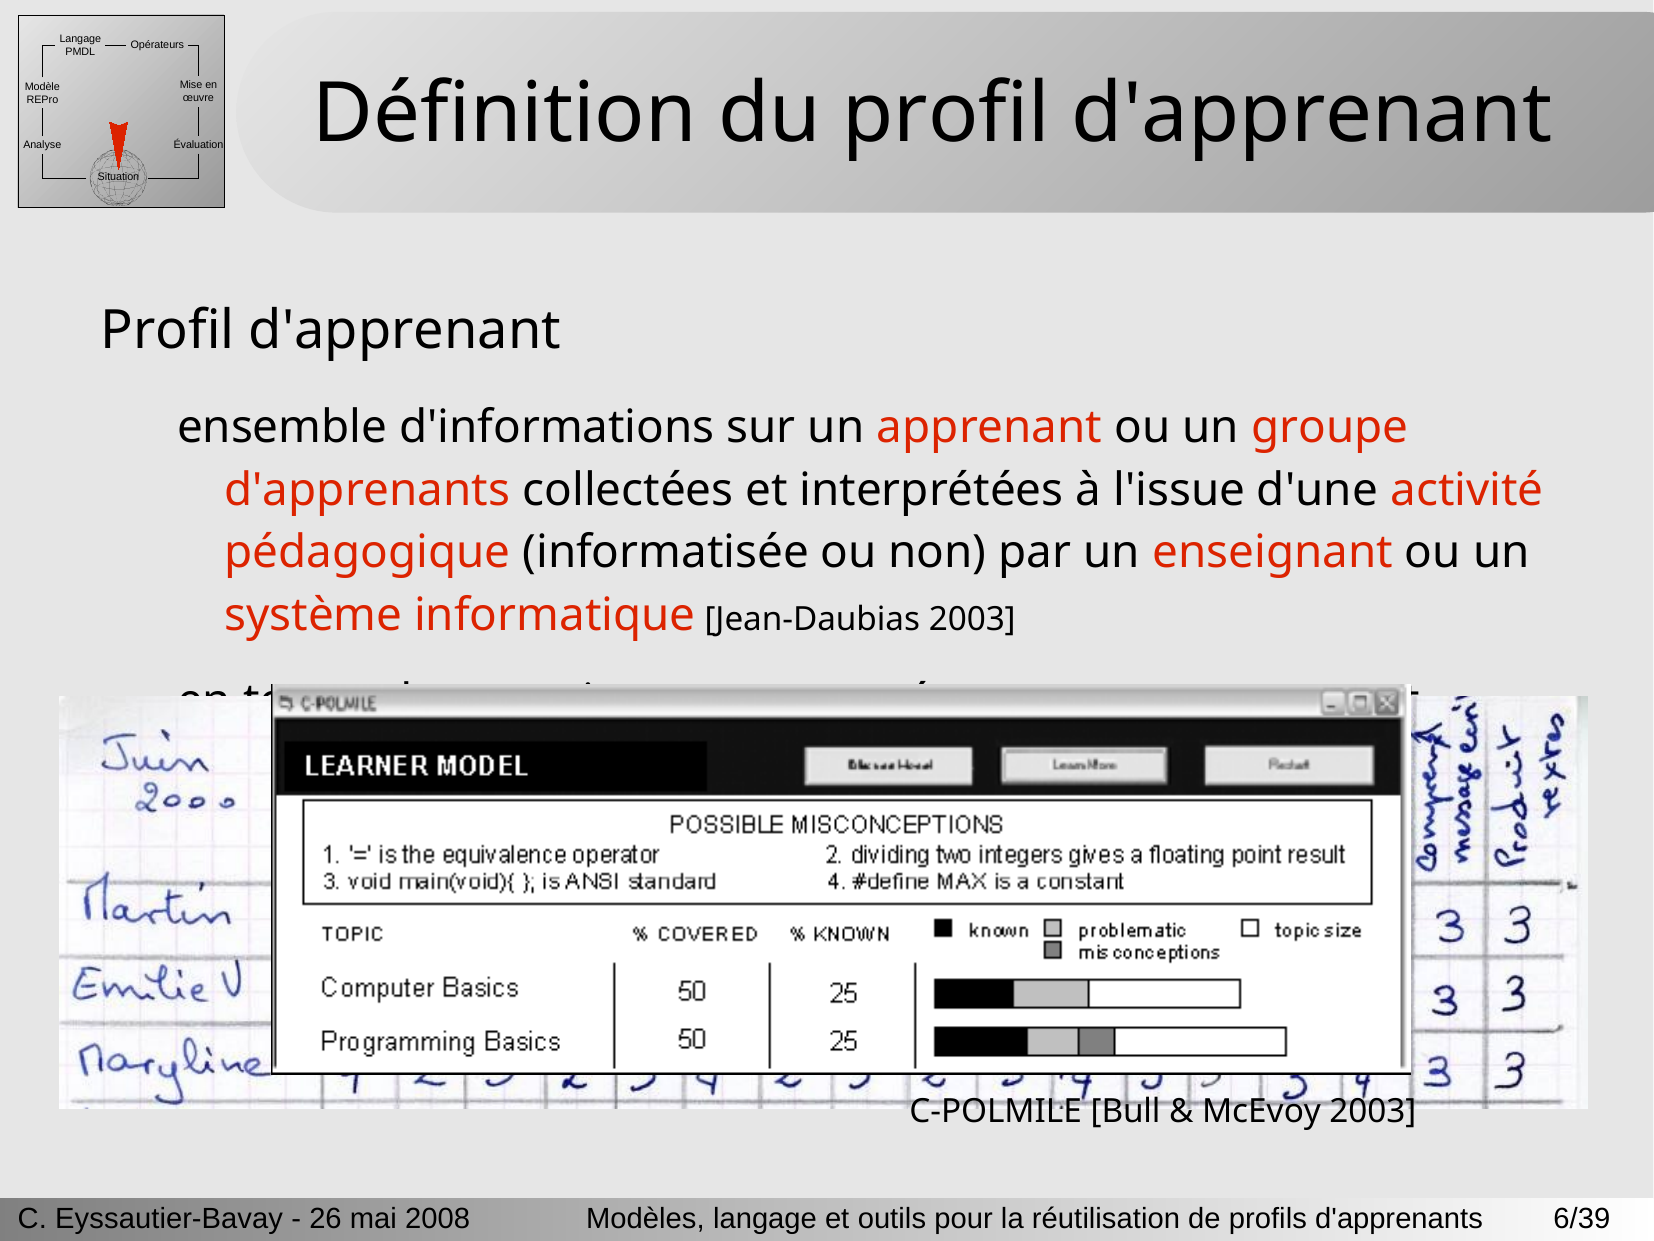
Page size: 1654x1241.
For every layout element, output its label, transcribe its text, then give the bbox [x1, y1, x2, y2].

title Définition du profil d'apprenant [312, 6, 1654, 214]
text_box [109, 122, 128, 170]
list Profil d'apprenant ensemble d'informations sur un apprenant ou un groupe d'apprenants collectées et interprétées à l'issue d'une activité pédagogique (informatisée ou non) par un enseignant ou un système informatique [Jean-Daubias 2003] en terme de connaissances, compétences, comportement... [82, 290, 1571, 696]
picture [59, 684, 1588, 1110]
list C-POLMILE [Bull & McEvoy 2003] [891, 1086, 1477, 1132]
chart [11, 13, 227, 213]
